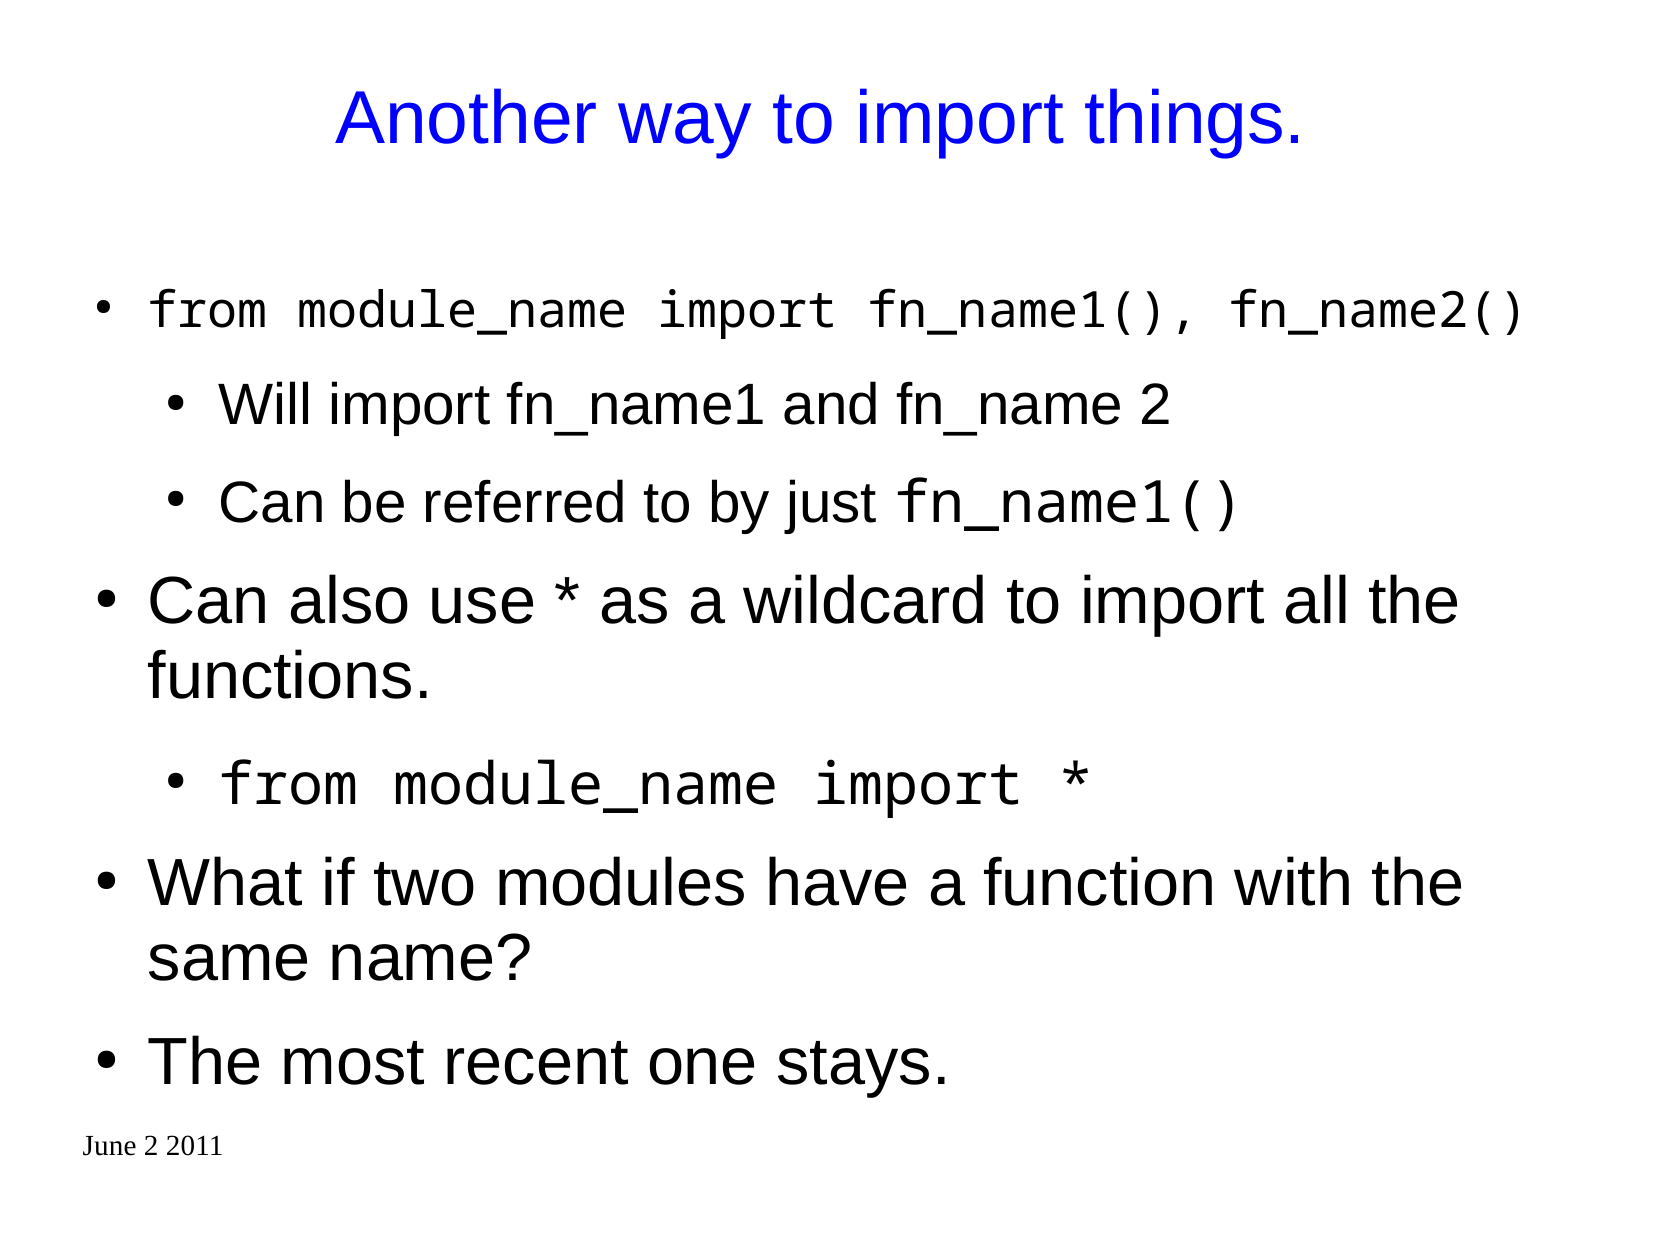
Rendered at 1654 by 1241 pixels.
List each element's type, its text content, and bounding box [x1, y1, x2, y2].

title Another way to import things. [76, 58, 1565, 178]
list from module_name import fn_name1(), fn_name2() Will import fn_name1 and fn_name 2 Can be referred to by just fn_name1() Can also use * as a wildcard to import all the functions. from module_name import * What if two modules have a function with the same name? The most recent one stays. [76, 274, 1565, 1093]
